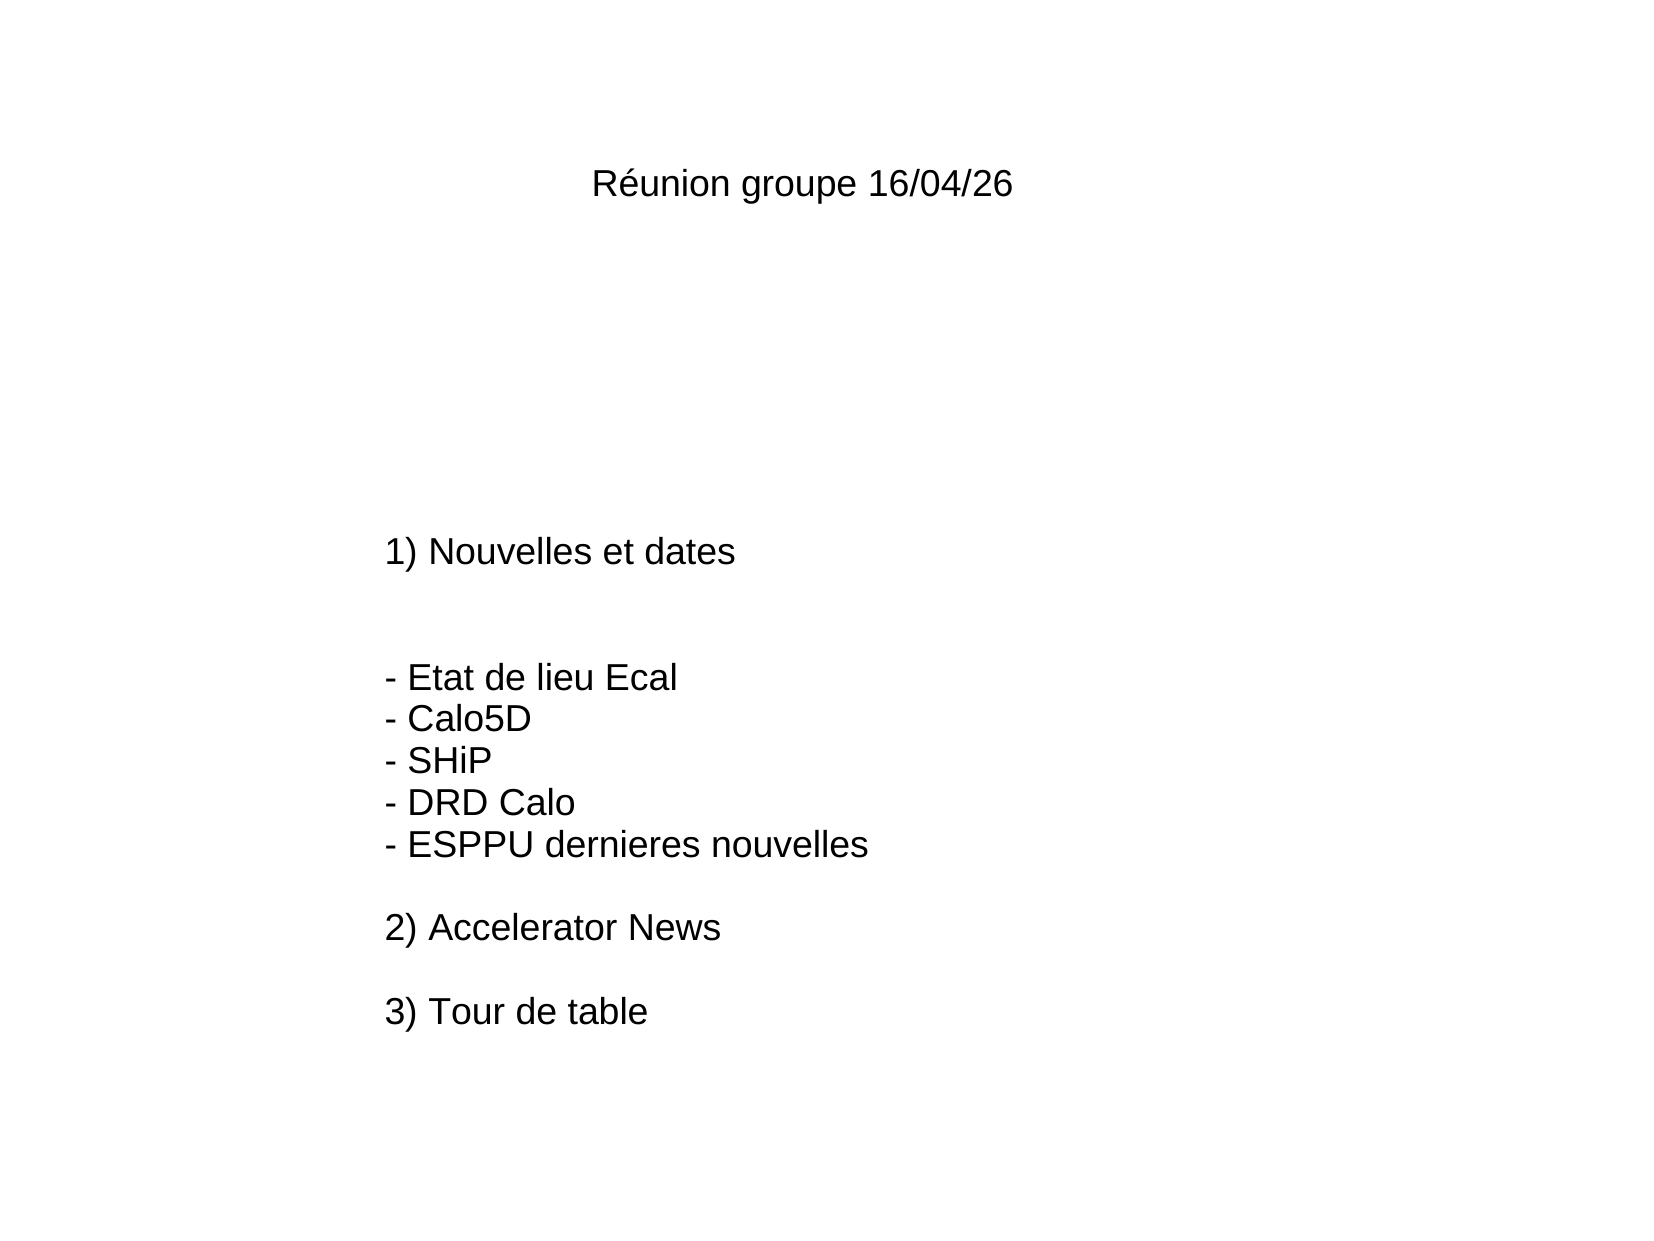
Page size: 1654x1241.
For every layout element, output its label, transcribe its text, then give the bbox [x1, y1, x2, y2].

text_box 1) Nouvelles et dates - Etat de lieu Ecal - Calo5D - SHiP - DRD Calo - ESPPU dernieres nouvelles 2) Accelerator News 3) Tour de table [369, 144, 1426, 916]
